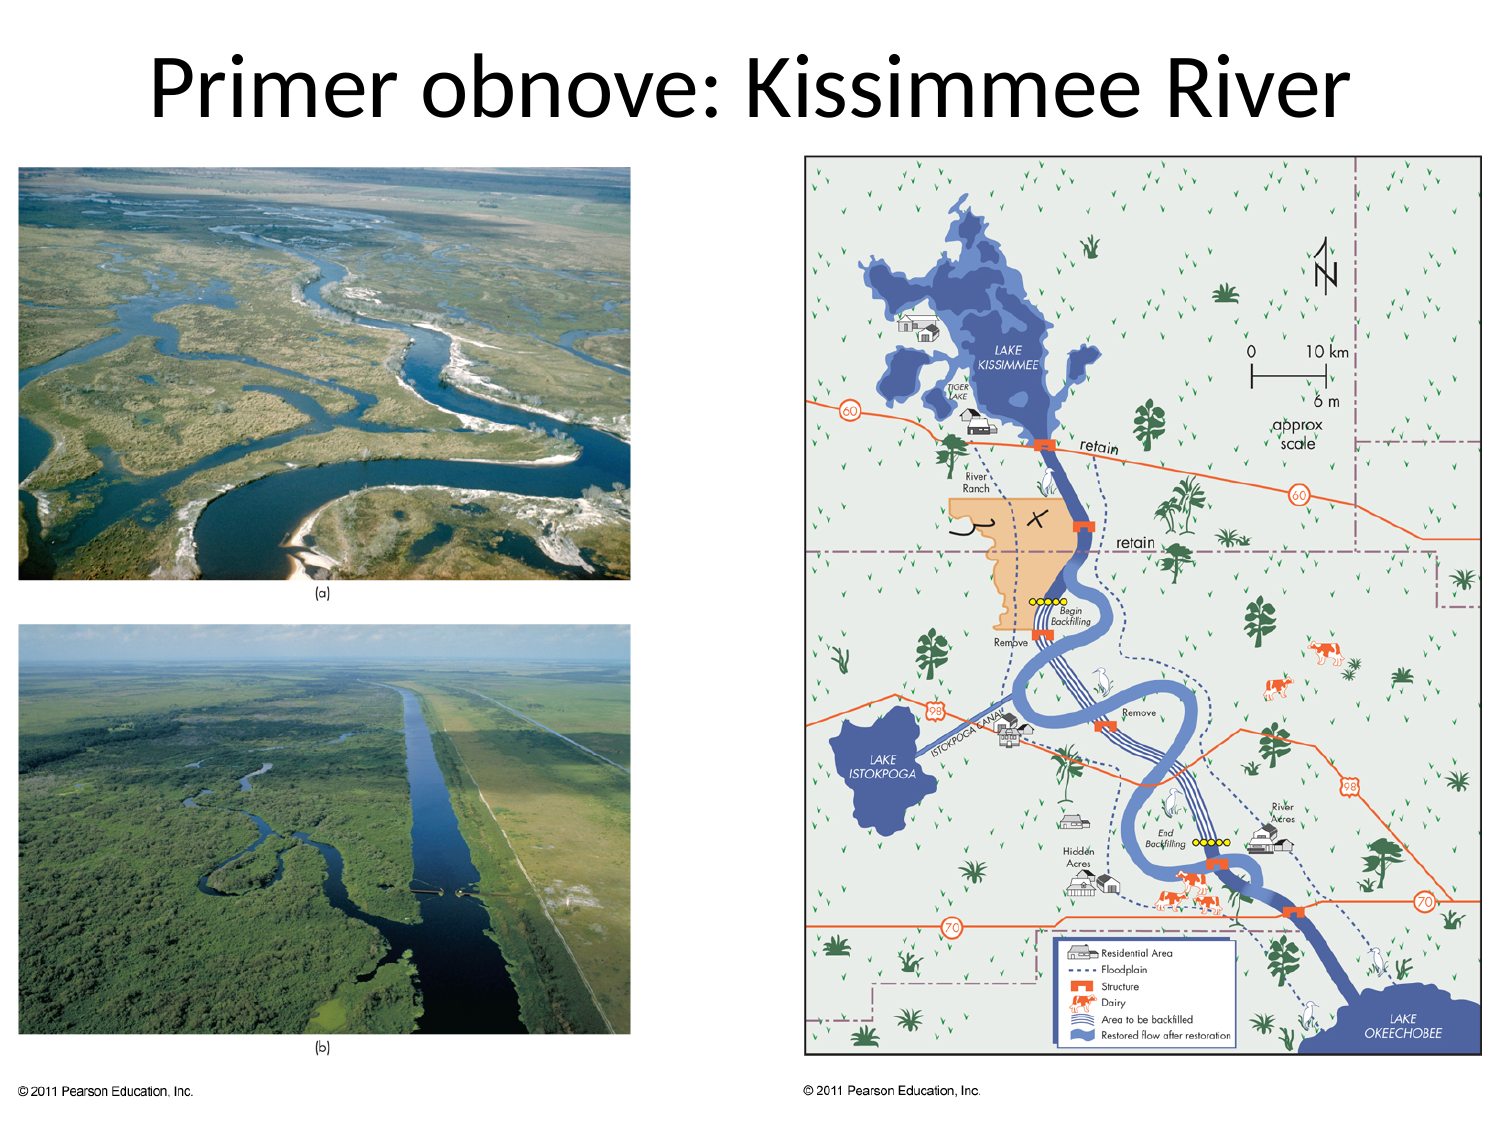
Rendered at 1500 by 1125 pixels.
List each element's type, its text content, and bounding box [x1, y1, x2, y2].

picture [785, 136, 1500, 1125]
title Primer obnove: Kissimmee River [76, 0, 1427, 161]
picture [0, 148, 649, 1125]
